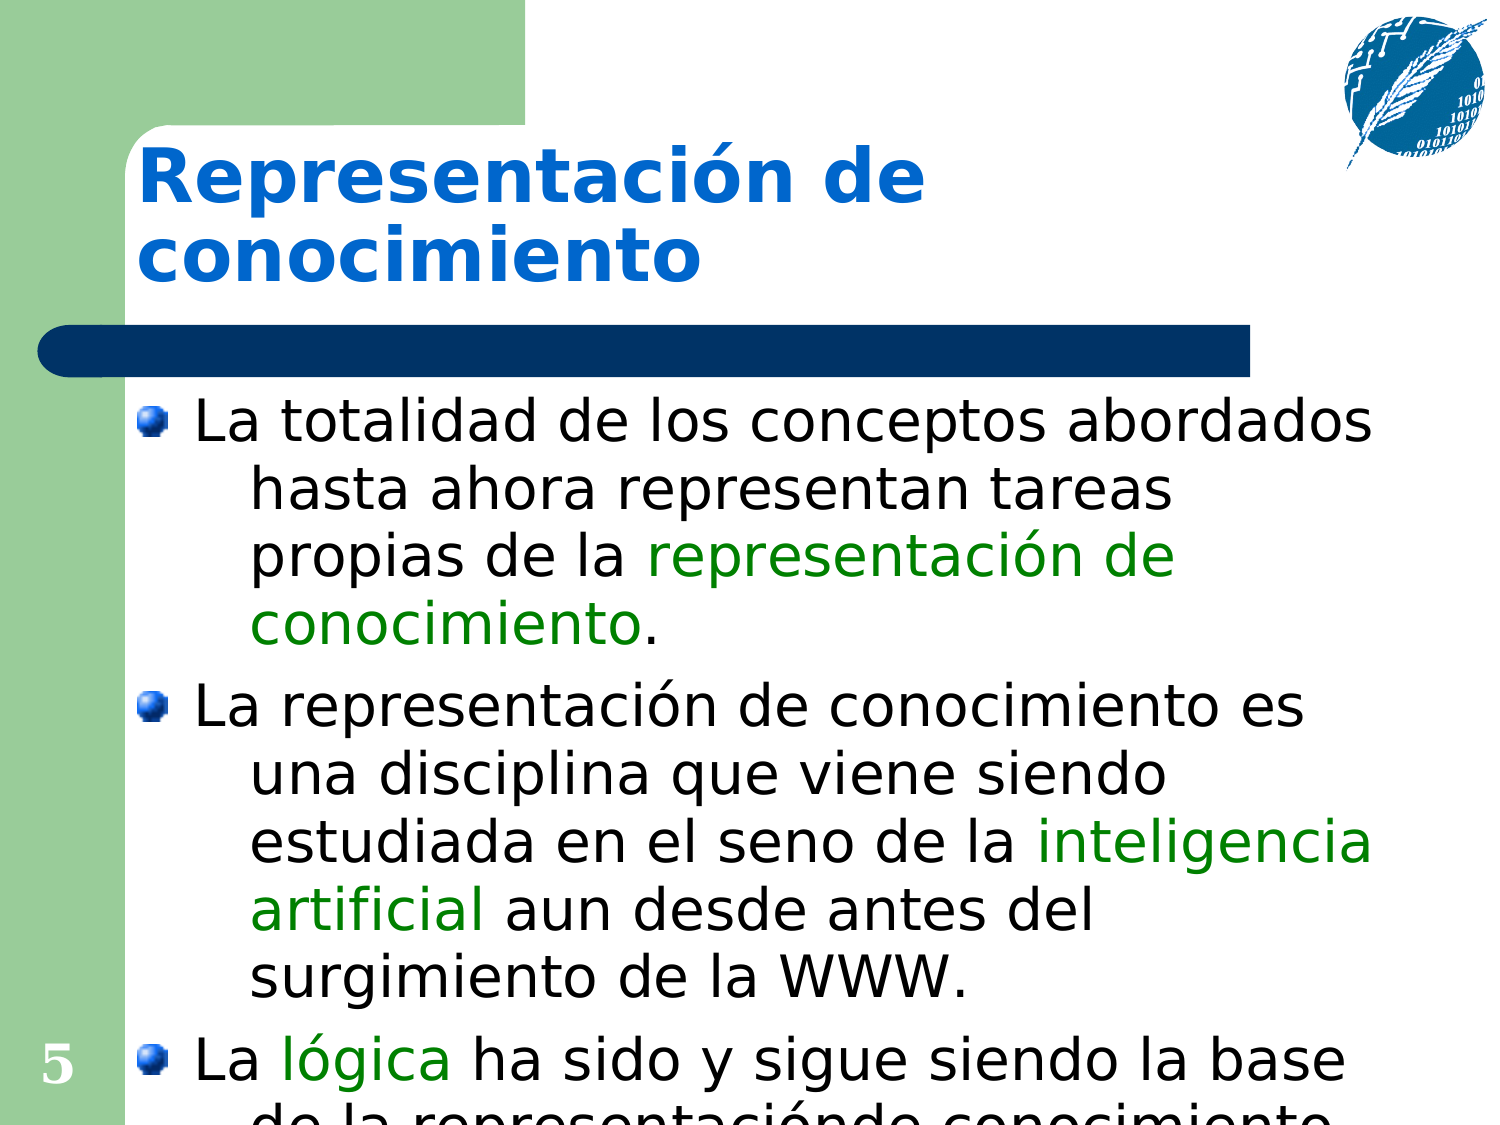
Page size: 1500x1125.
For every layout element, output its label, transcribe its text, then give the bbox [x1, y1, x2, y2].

picture [1436, 127, 1450, 136]
picture [1341, 15, 1487, 172]
list La totalidad de los conceptos abordados hasta ahora representan tareas propias de la representación de conocimiento. La representación de conocimiento es una disciplina que viene siendo estudiada en el seno de la inteligencia artificial aun desde antes del surgimiento de la WWW. La lógica ha sido y sigue siendo la base de la representaciónde conocimiento. [137, 387, 1400, 1094]
title Representación de conocimiento [136, 135, 1414, 302]
picture [1427, 138, 1431, 148]
picture [1433, 139, 1440, 147]
picture [1416, 140, 1425, 149]
